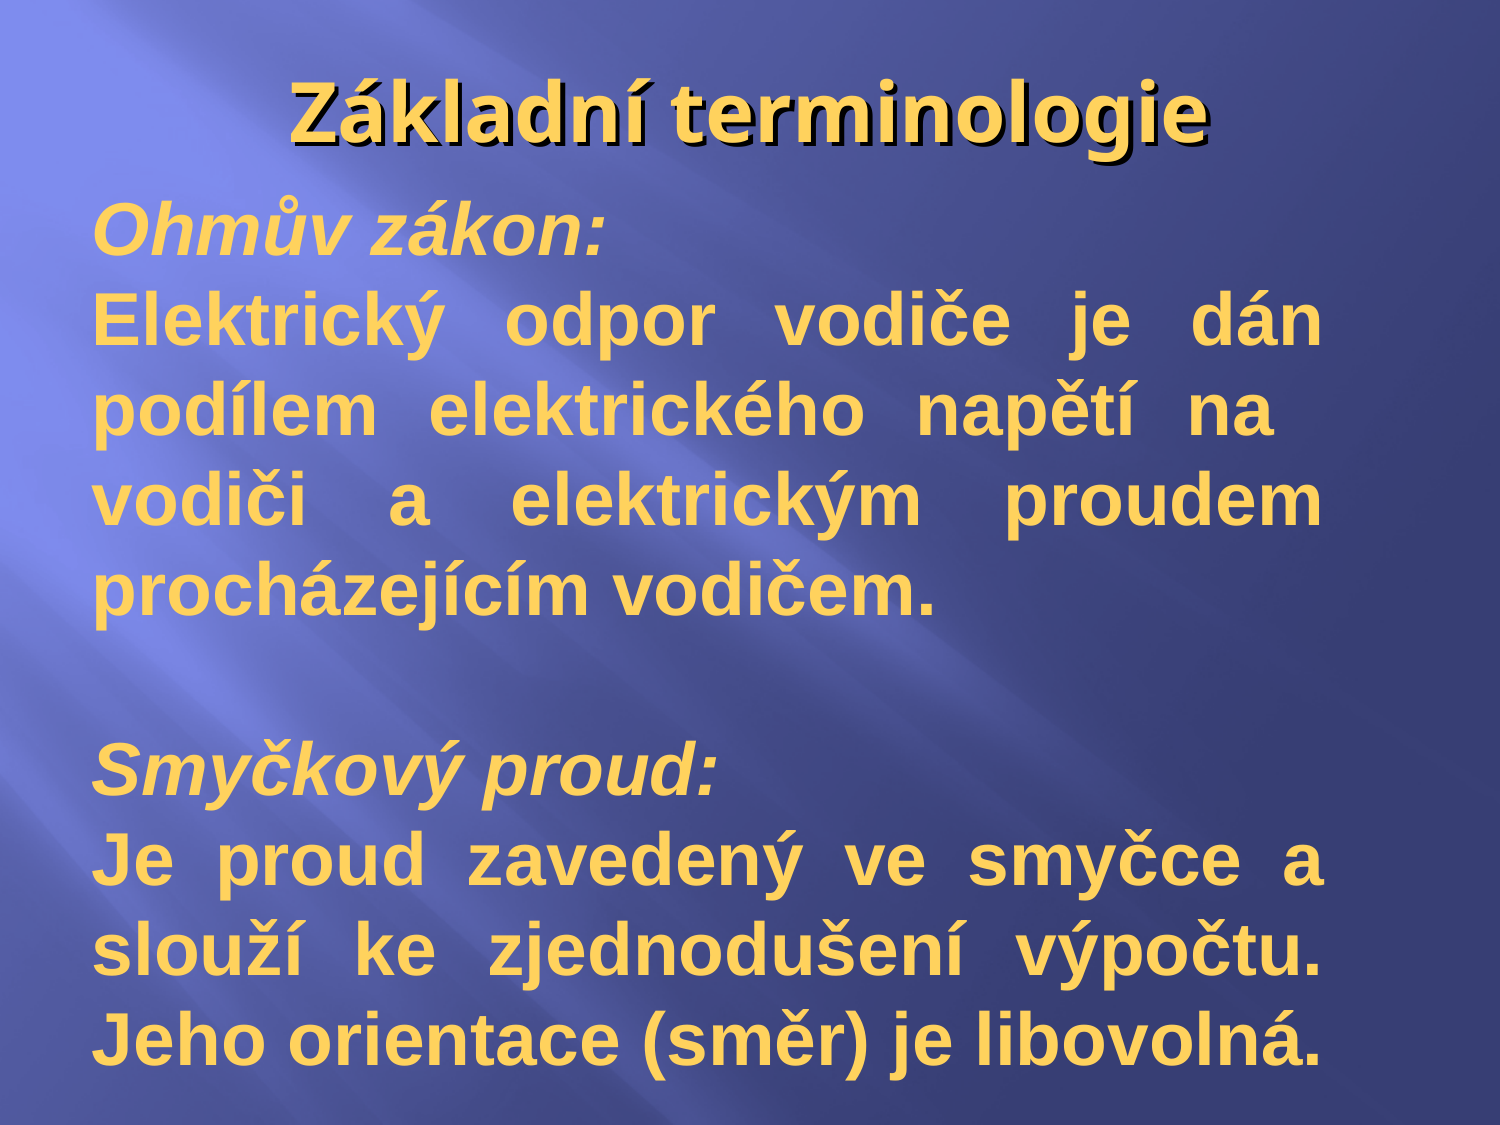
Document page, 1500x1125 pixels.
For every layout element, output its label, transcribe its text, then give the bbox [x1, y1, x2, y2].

text_box Ohmův zákon: Elektrický odpor vodiče je dán podílem elektrického napětí na vodiči a elektrickým proudem procházejícím vodičem. Smyčkový proud: Je proud zavedený ve smyčce a slouží ke zjednodušení výpočtu. Jeho orientace (směr) je libovolná. [76, 172, 1448, 1071]
title Základní terminologie [75, 45, 1426, 173]
